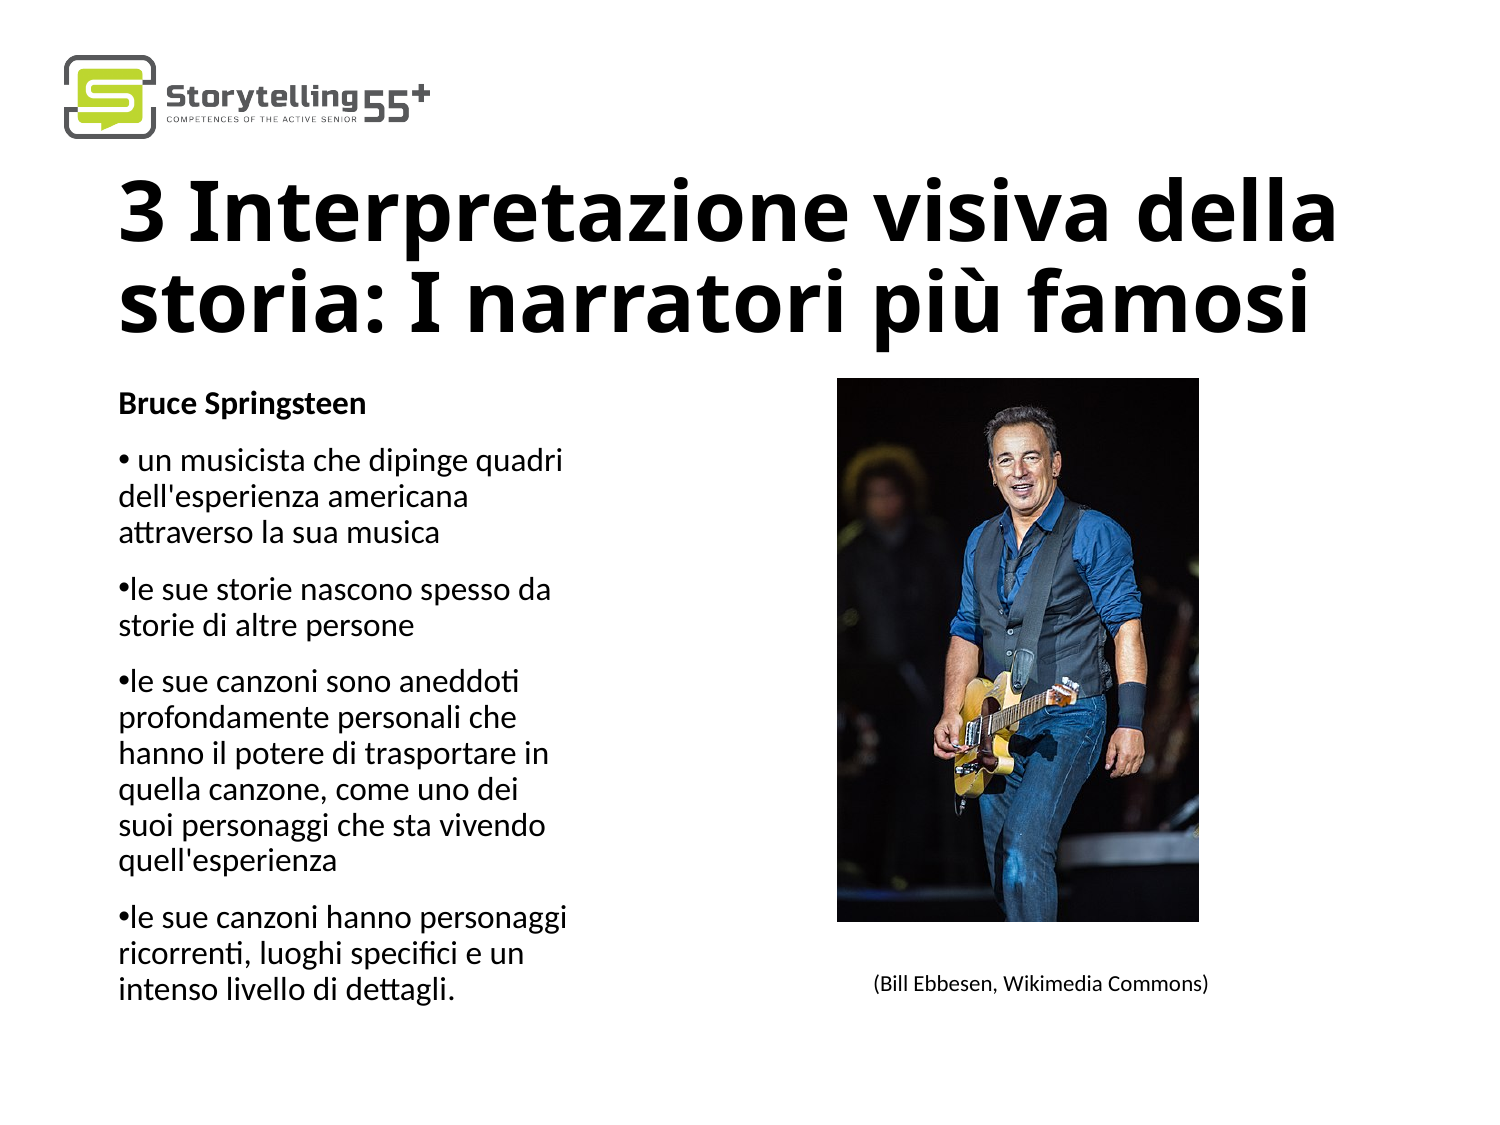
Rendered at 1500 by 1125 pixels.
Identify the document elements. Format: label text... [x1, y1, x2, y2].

list Bruce Springsteen un musicista che dipinge quadri dell'esperienza americana attraverso la sua musica le sue storie nascono spesso da storie di altre persone le sue canzoni sono aneddoti profondamente personali che hanno il potere di trasportare in quella canzone, come uno dei suoi personaggi che sta vivendo quell'esperienza le sue canzoni hanno personaggi ricorrenti, luoghi specifici e un intenso livello di dettagli. [103, 378, 588, 1091]
picture [64, 55, 430, 139]
text_box (Bill Ebbesen, Wikimedia Commons) [842, 961, 1380, 1004]
title 3 Interpretazione visiva della storia: I narratori più famosi [103, 75, 1381, 540]
picture [837, 378, 1199, 922]
